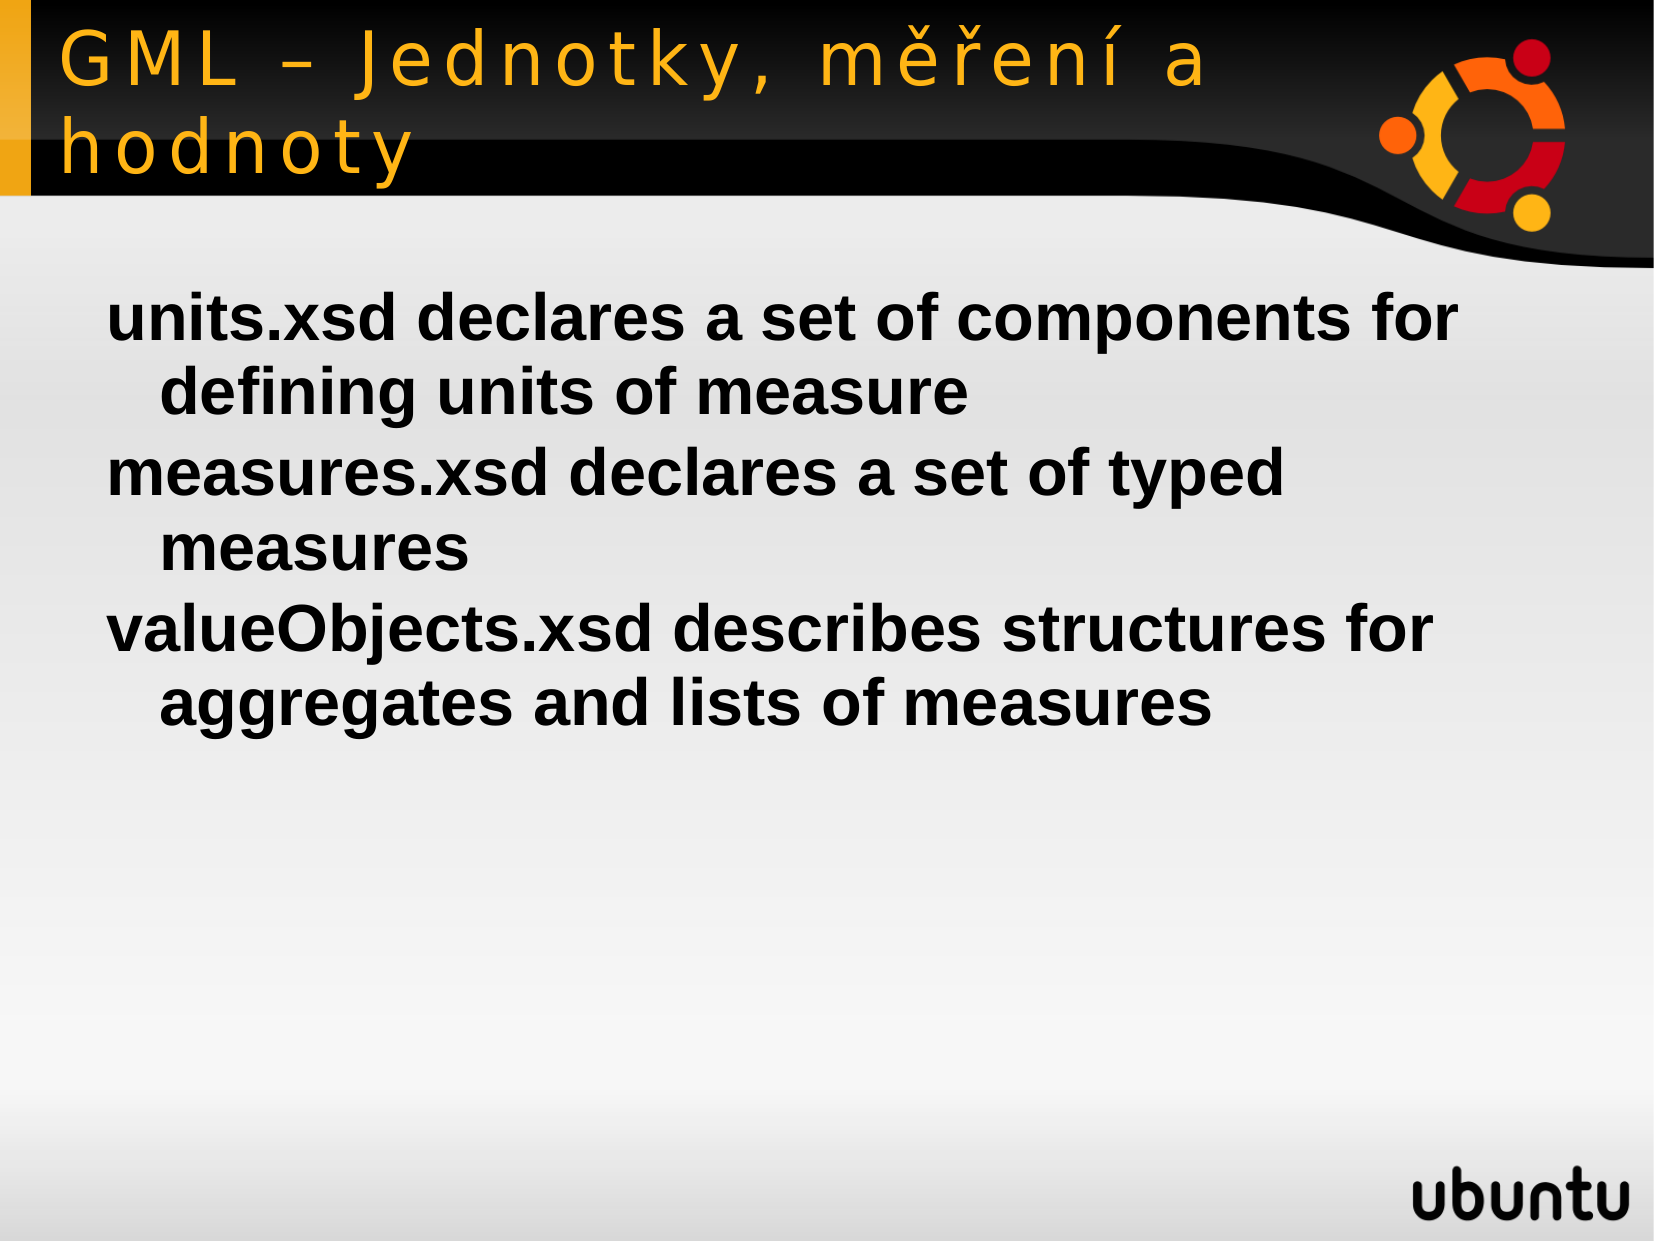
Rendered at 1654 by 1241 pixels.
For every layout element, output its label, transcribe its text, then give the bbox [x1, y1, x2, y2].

picture [0, 0, 1654, 1241]
list units.xsd declares a set of components for defining units of measure measures.xsd declares a set of typed measures valueObjects.xsd describes structures for aggregates and lists of measures [88, 279, 1577, 1099]
title GML – Jednotky, měření a hodnoty [59, 16, 1270, 191]
